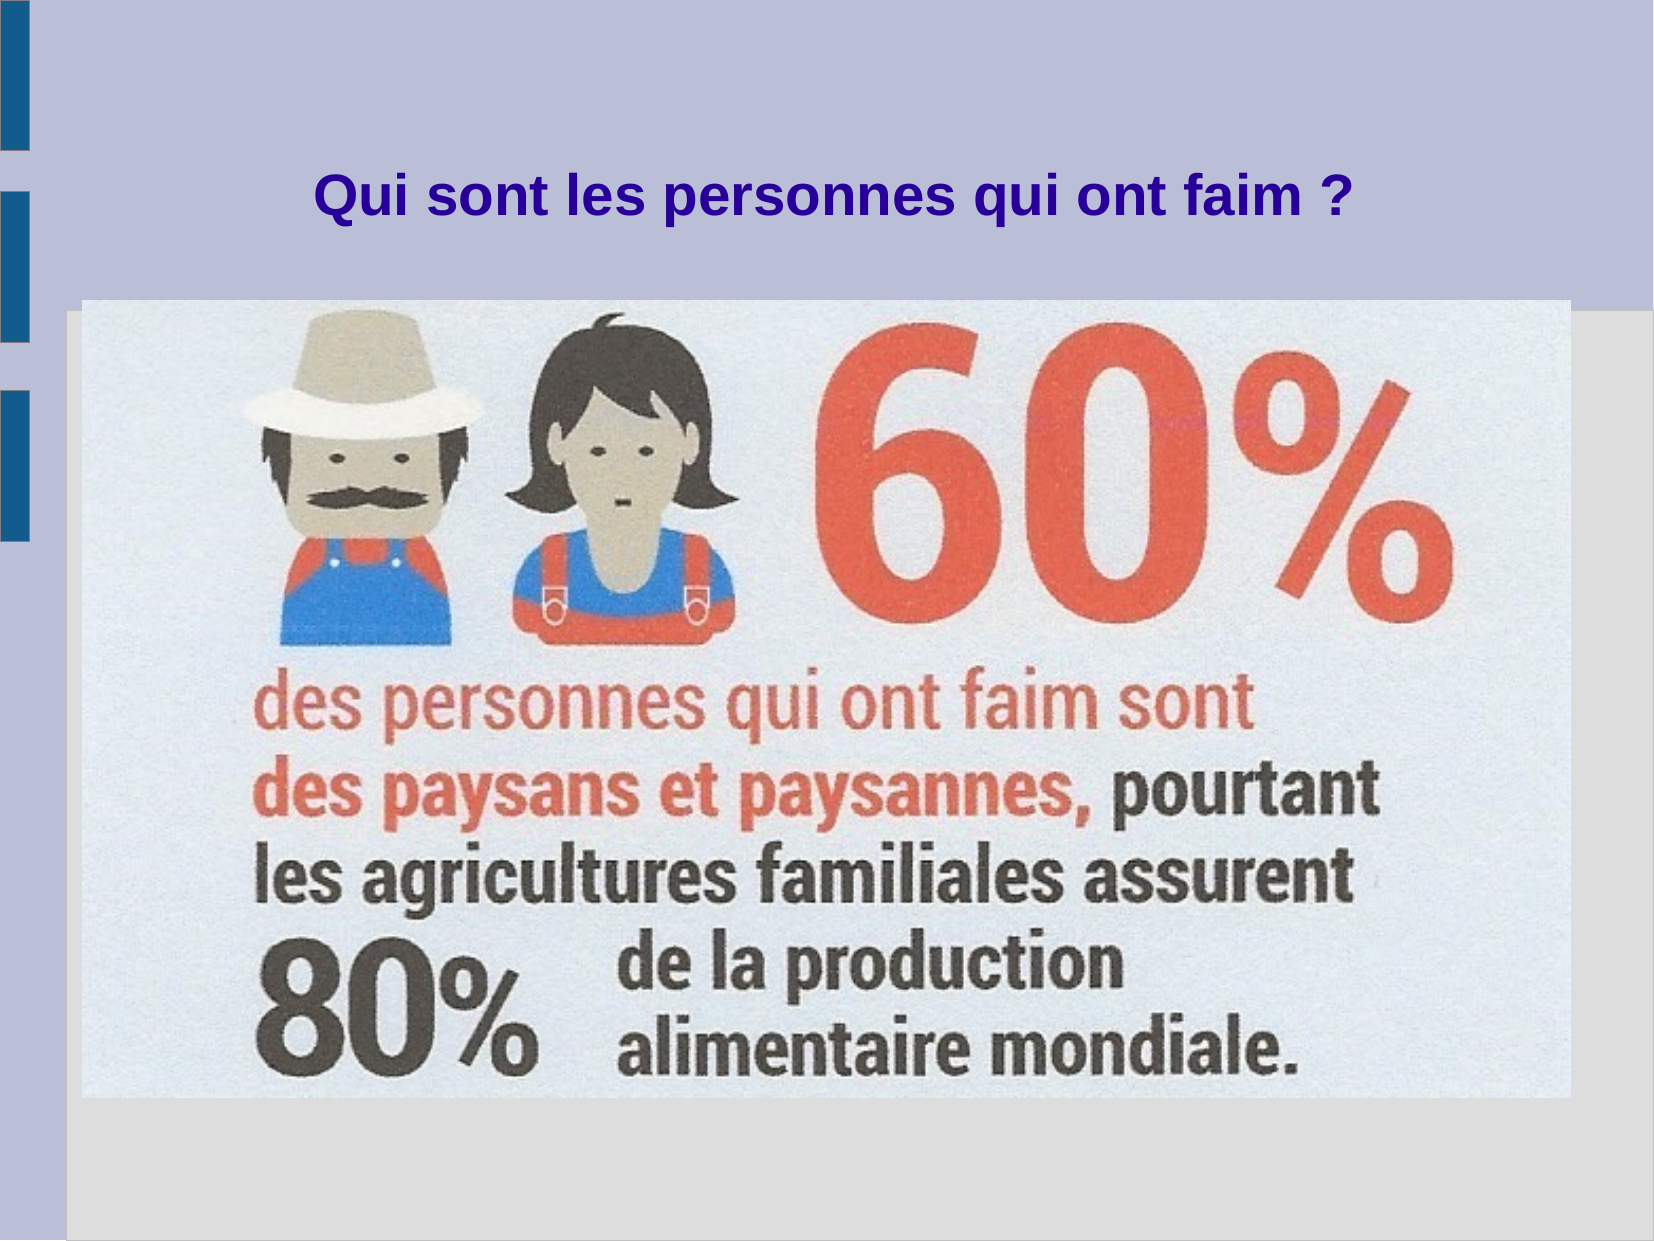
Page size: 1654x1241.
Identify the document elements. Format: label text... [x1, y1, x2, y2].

title Qui sont les personnes qui ont faim ? [121, 91, 1534, 299]
picture [82, 300, 1571, 1098]
